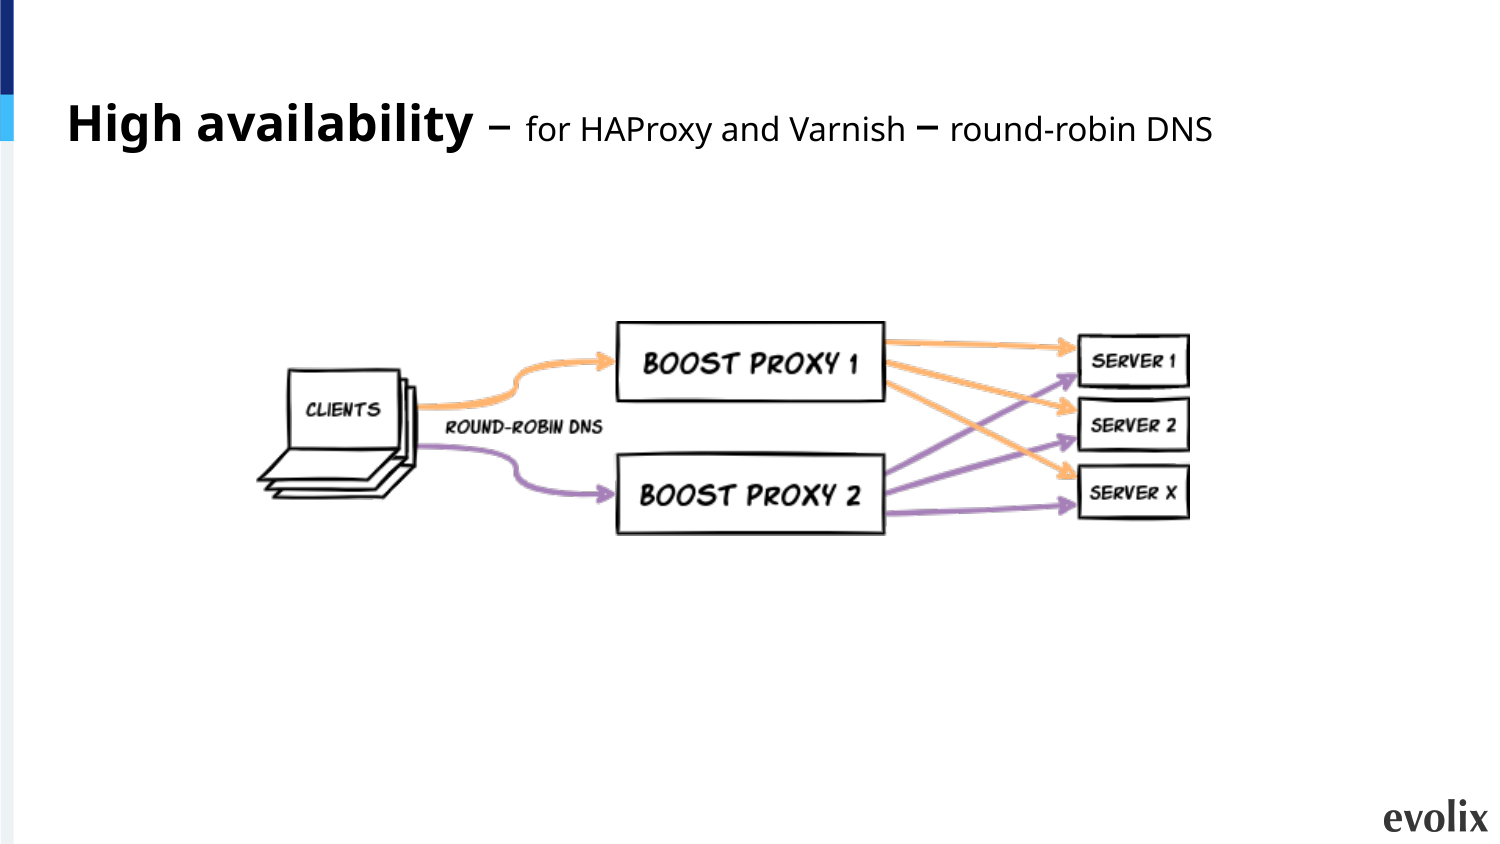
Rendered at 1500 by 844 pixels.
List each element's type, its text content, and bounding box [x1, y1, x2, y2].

picture [0, 0, 1500, 844]
title High availability – for HAProxy and Varnish – round-robin DNS [51, 76, 1449, 171]
